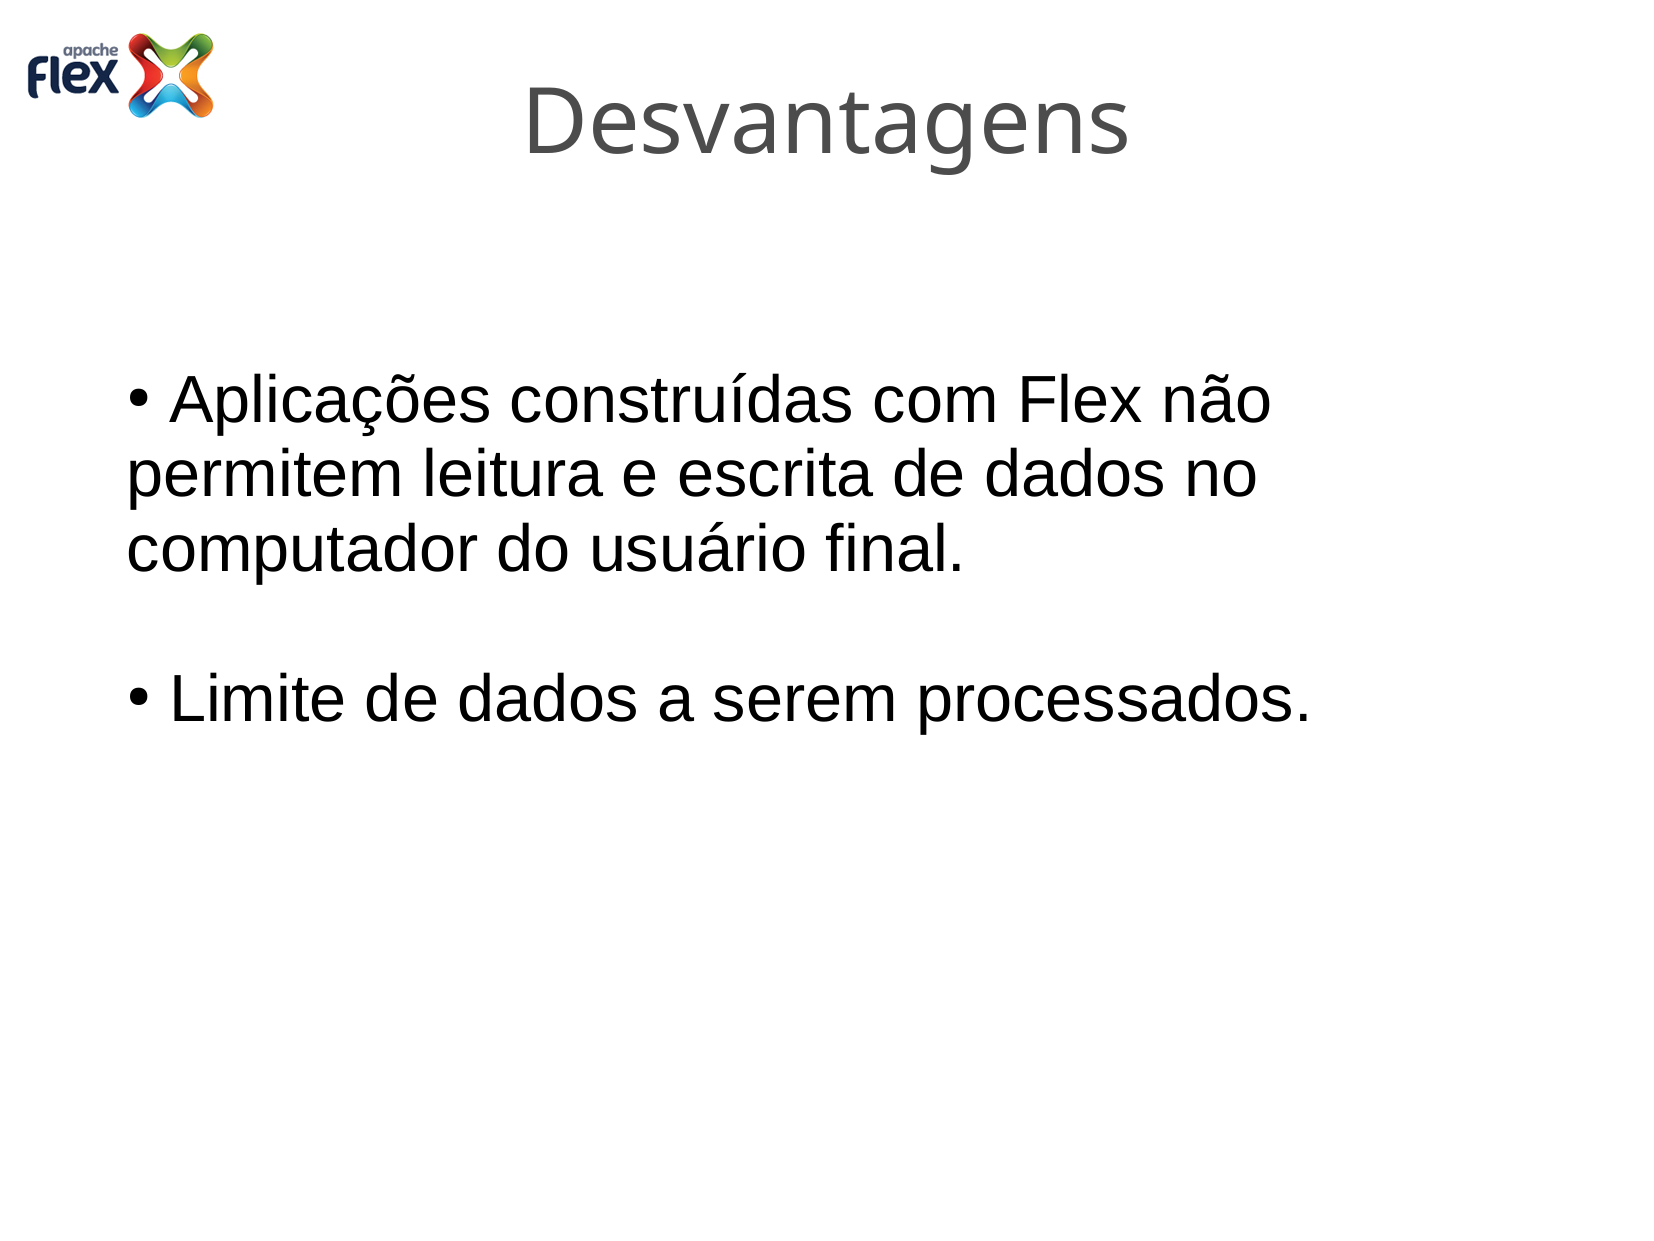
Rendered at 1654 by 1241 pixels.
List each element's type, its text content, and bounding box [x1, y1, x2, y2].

title Desvantagens [82, 0, 1571, 284]
picture [25, 25, 82, 125]
text_box Aplicações construídas com Flex não permitem leitura e escrita de dados no computador do usuário final. Limite de dados a serem processados. [112, 354, 1501, 893]
